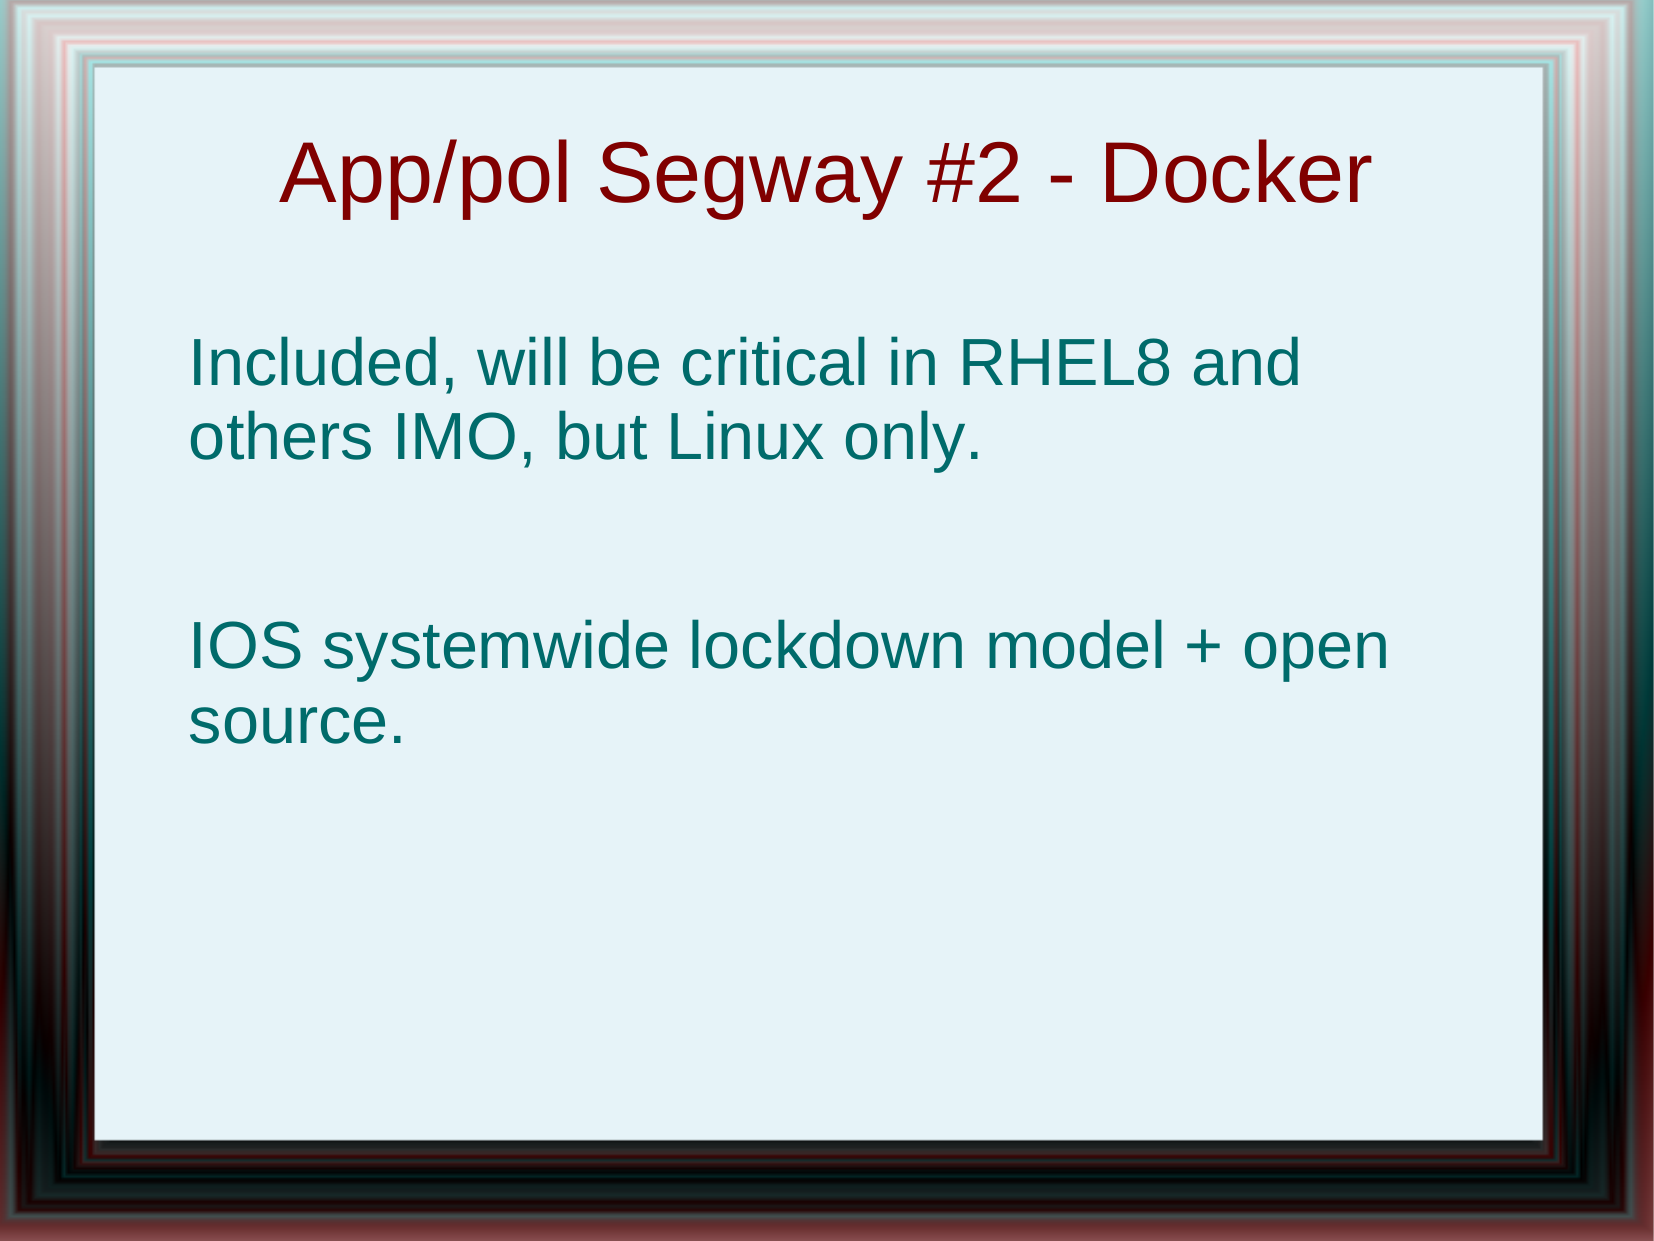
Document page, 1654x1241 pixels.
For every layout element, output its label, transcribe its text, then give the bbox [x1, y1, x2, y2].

picture [0, 0, 1654, 1241]
title App/pol Segway #2 - Docker [118, 88, 1536, 257]
list Included, will be critical in RHEL8 and others IMO, but Linux only. IOS systemwide lockdown model + open source. [118, 324, 1506, 945]
